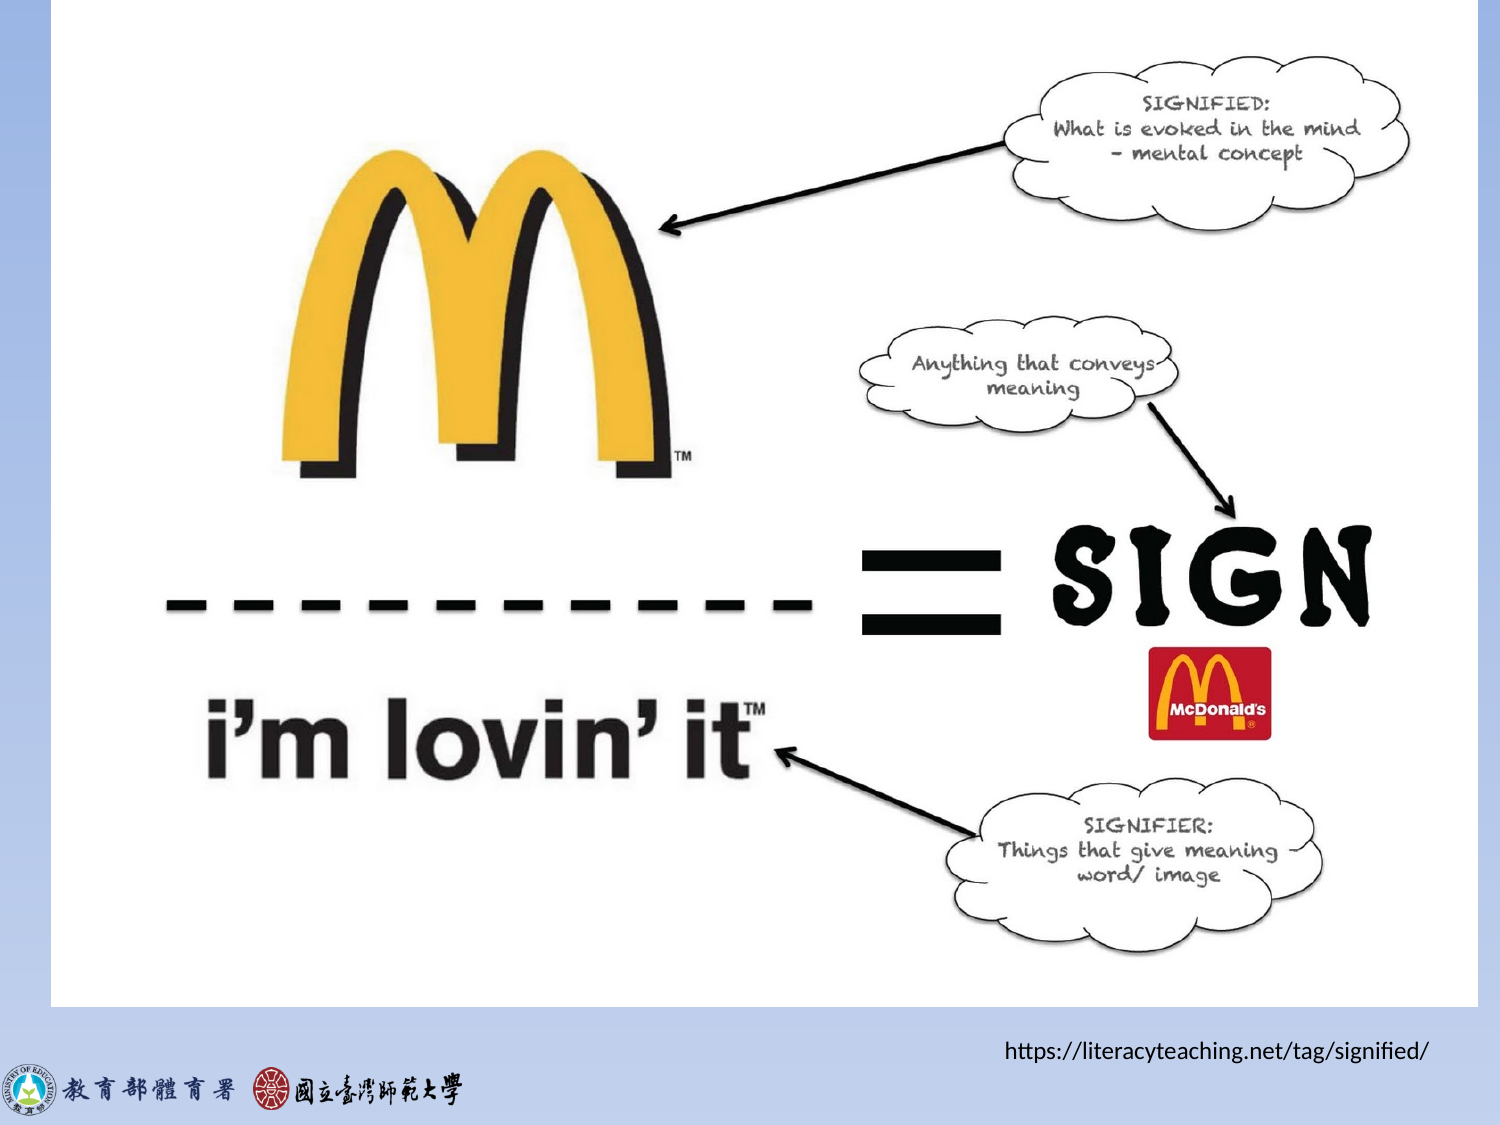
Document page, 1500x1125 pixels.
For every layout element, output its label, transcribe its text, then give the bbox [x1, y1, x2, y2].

picture [51, 0, 1478, 1007]
text_box https://literacyteaching.net/tag/signified/ [990, 1027, 1446, 1072]
